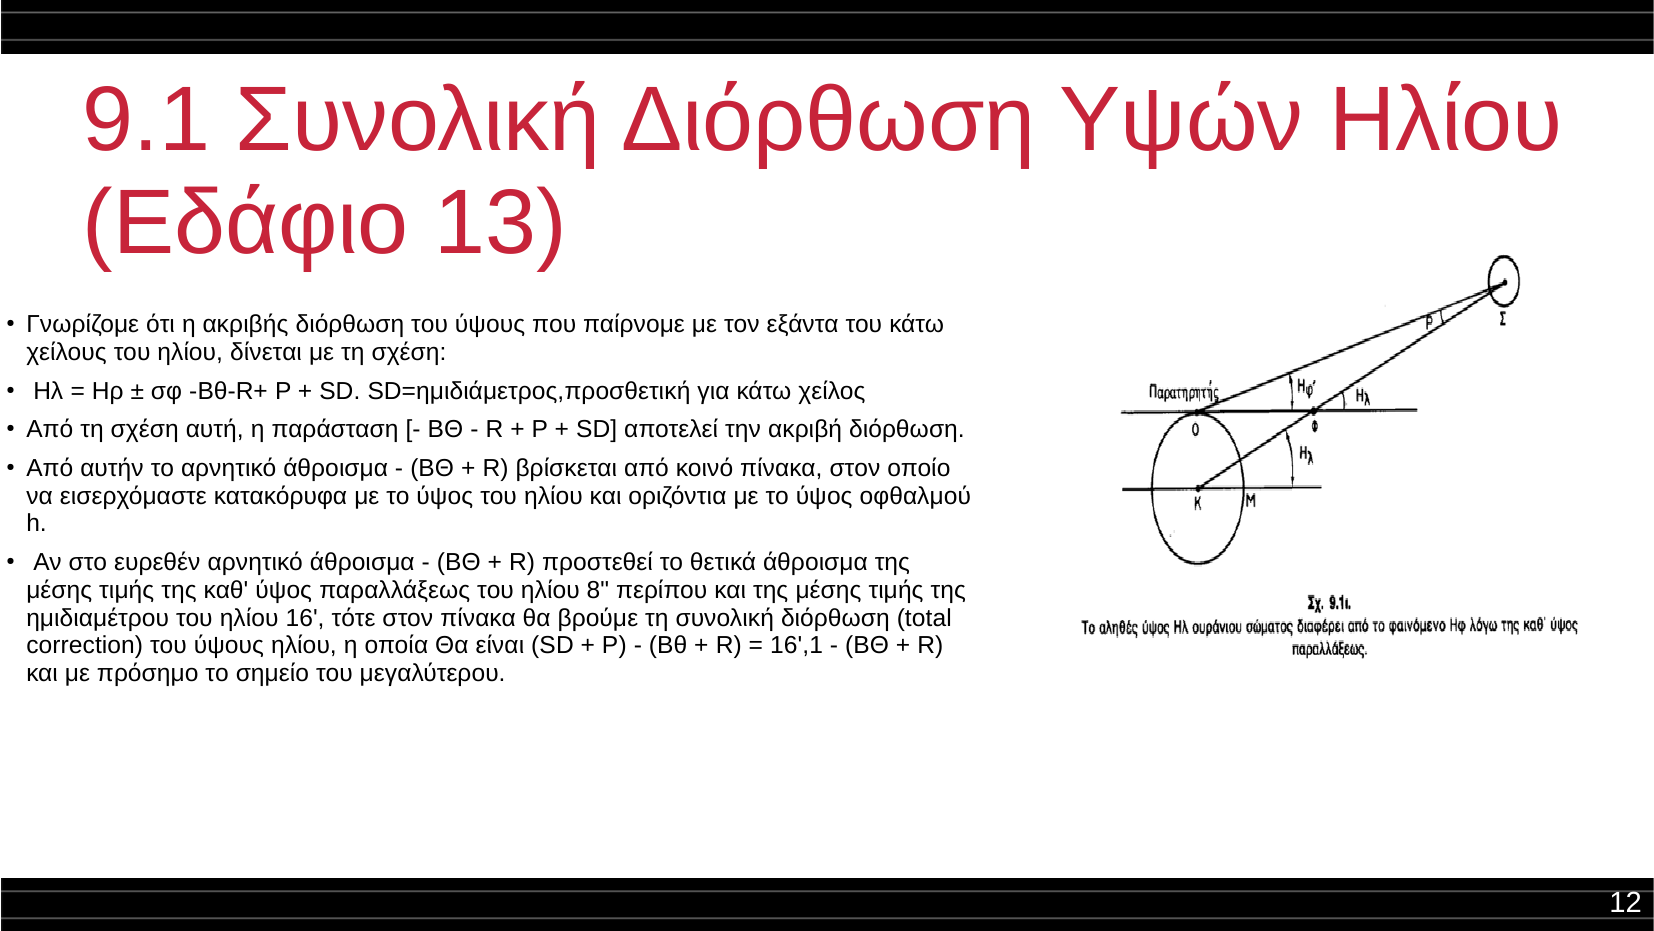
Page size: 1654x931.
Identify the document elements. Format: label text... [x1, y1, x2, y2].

title 9.1 Συνολική Διόρθωση Υψών Ηλίου (Εδάφιο 13) [82, 67, 1571, 273]
list Γνωρίζομε ότι η ακριβής διόρθωση του ύψους που παίρνομε με τον εξάντα του κάτω χείλους του ηλίου, δίνεται με τη σχέση: Ηλ = Ηρ ± σφ -Βθ-R+ Ρ + SD. SD=ημιδιάμετρος,προσθετική για κάτω χείλος Από τη σχέση αυτή, η παράσταση [- ΒΘ - R + Ρ + SD] αποτελεί την ακριβή διόρθωση. Από αυτήν το αρνητικό άθροισμα - (ΒΘ + R) βρίσκεται από κοινό πίνακα, στον οποίο να εισερχόμαστε κατακόρυφα με το ύψος του ηλίου και οριζόντια με το ύψος οφθαλμού h. Αν στο ευρεθέν αρνητικό άθροισμα - (ΒΘ + R) προστεθεί το θετικά άθροισμα της μέσης τιμής της καθ' ύψος παραλλάξεως του ηλίου 8" περίπου και της μέσης τιμής της ημιδιαμέτρου του ηλίου 16', τότε στον πίνακα θα βρούμε τη συνολική διόρθωση (total correction) του ύψους ηλίου, η οποία Θα είναι (SD + Ρ) - (Bθ + R) = 16',1 - (ΒΘ + R) και με πρόσημο το σημείο του μεγαλύτερου. [0, 271, 976, 863]
picture [1, 878, 1654, 931]
picture [1, 0, 1654, 54]
picture [1050, 227, 1596, 713]
